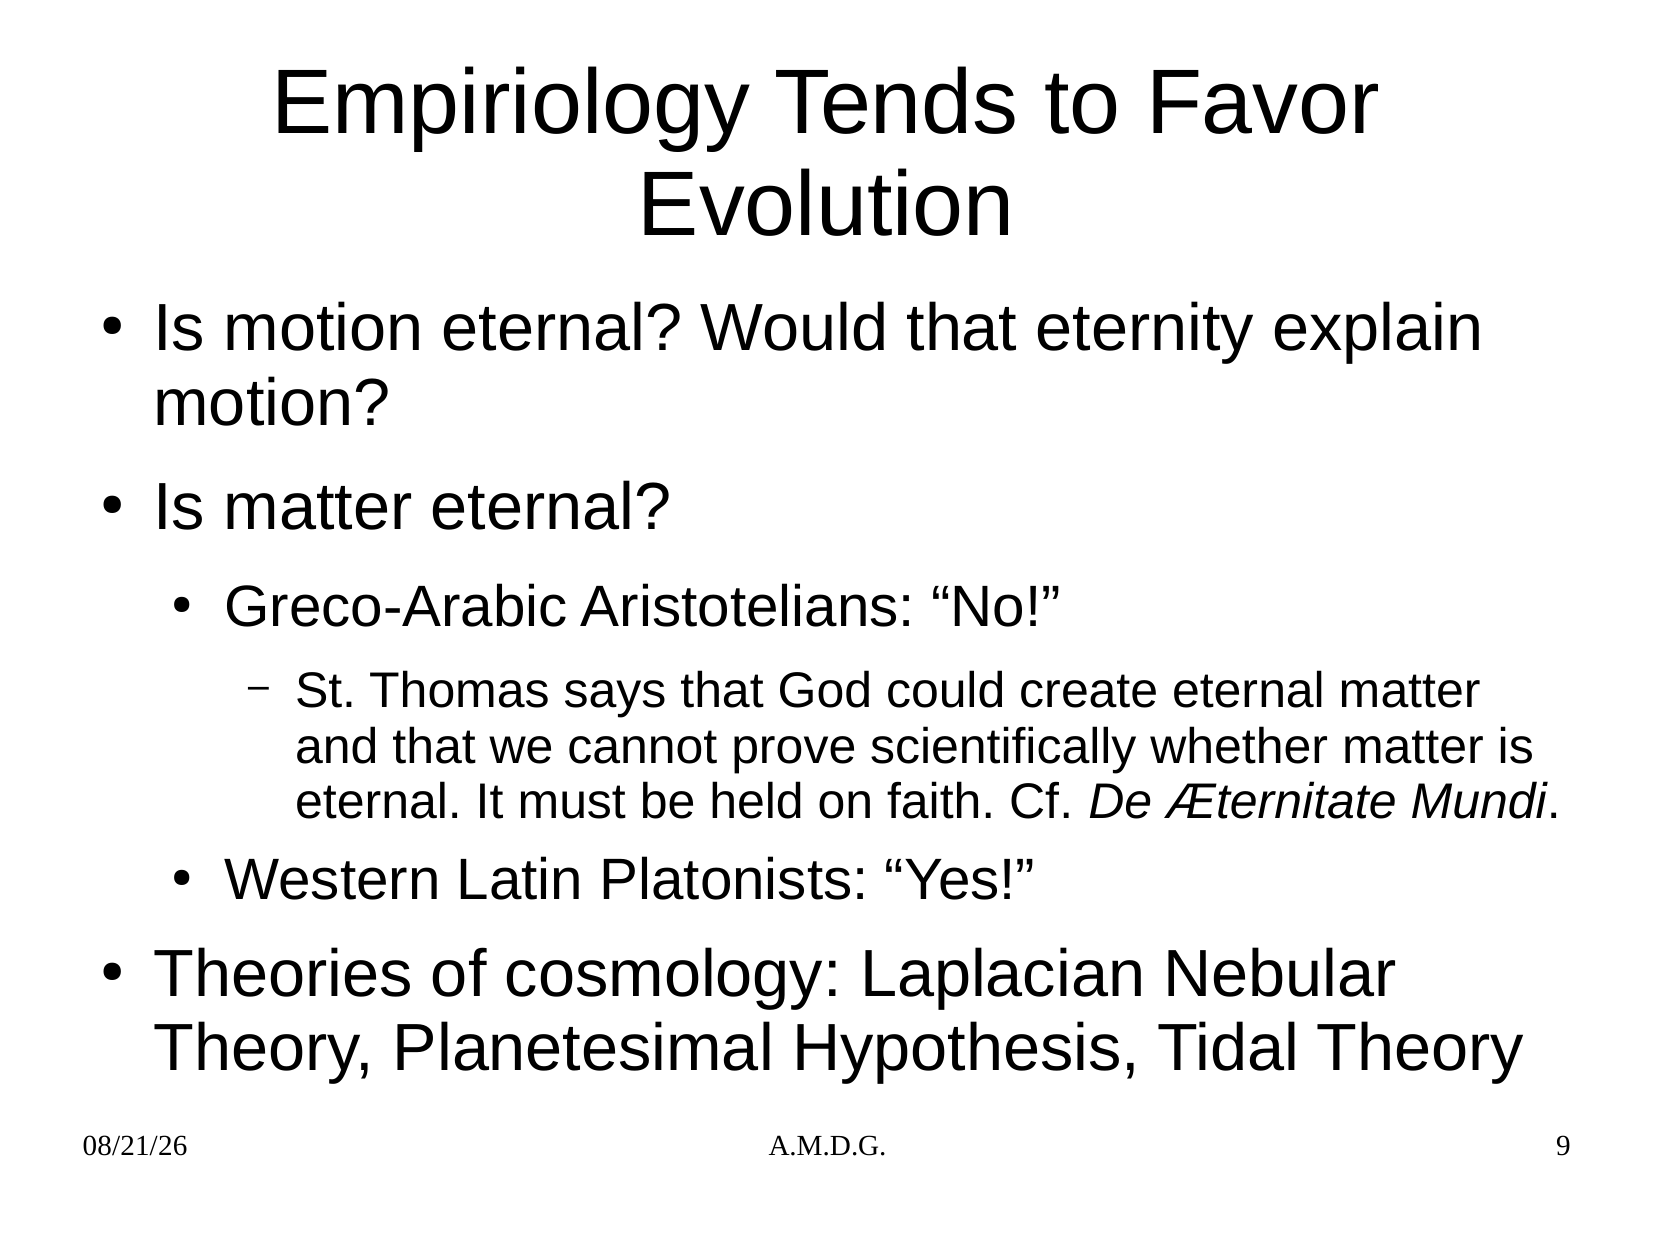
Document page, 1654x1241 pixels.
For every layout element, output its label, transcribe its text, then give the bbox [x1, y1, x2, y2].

title Empiriology Tends to Favor Evolution [82, 49, 1571, 257]
list Is motion eternal? Would that eternity explain motion? Is matter eternal? Greco-Arabic Aristotelians: “No!” St. Thomas says that God could create eternal matter and that we cannot prove scientifically whether matter is eternal. It must be held on faith. Cf. De Æternitate Mundi. Western Latin Platonists: “Yes!” Theories of cosmology: Laplacian Nebular Theory, Planetesimal Hypothesis, Tidal Theory [82, 290, 1571, 1109]
